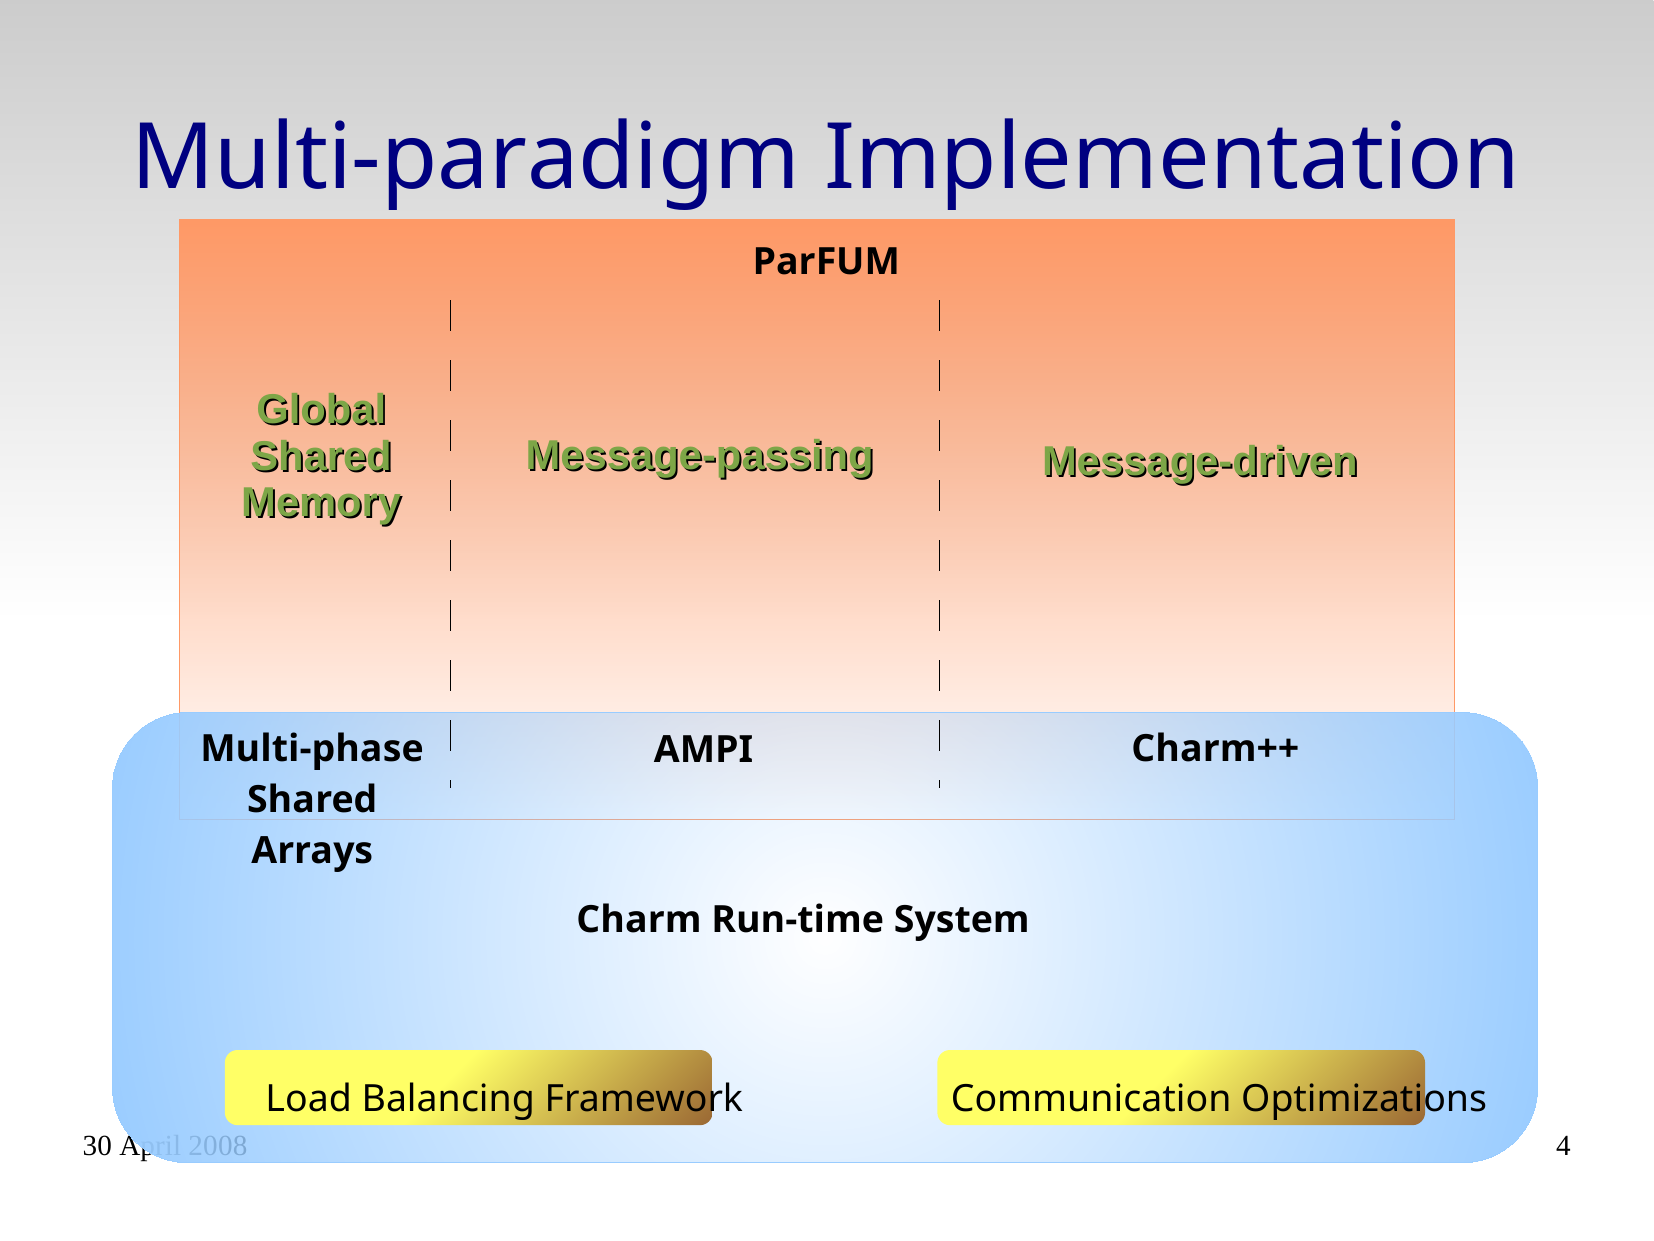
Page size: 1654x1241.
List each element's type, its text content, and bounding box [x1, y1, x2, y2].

text_box ParFUM [737, 250, 909, 287]
text_box Charm++ [1116, 714, 1321, 774]
title Multi-paradigm Implementation [82, 56, 1571, 250]
text_box Global Shared Memory [208, 378, 434, 584]
text_box Communication Optimizations [936, 1063, 1434, 1121]
text_box Load Balancing Framework [488, 1063, 699, 1121]
text_box Charm Run-time System [561, 885, 1032, 945]
text_box Message-driven [1012, 430, 1388, 509]
text_box Message-passing [493, 424, 906, 503]
text_box Load Balancing Framework [250, 1063, 412, 1121]
text_box [112, 250, 1538, 1178]
text_box Multi-phase Shared Arrays [185, 714, 437, 863]
text_box AMPI [639, 714, 763, 775]
